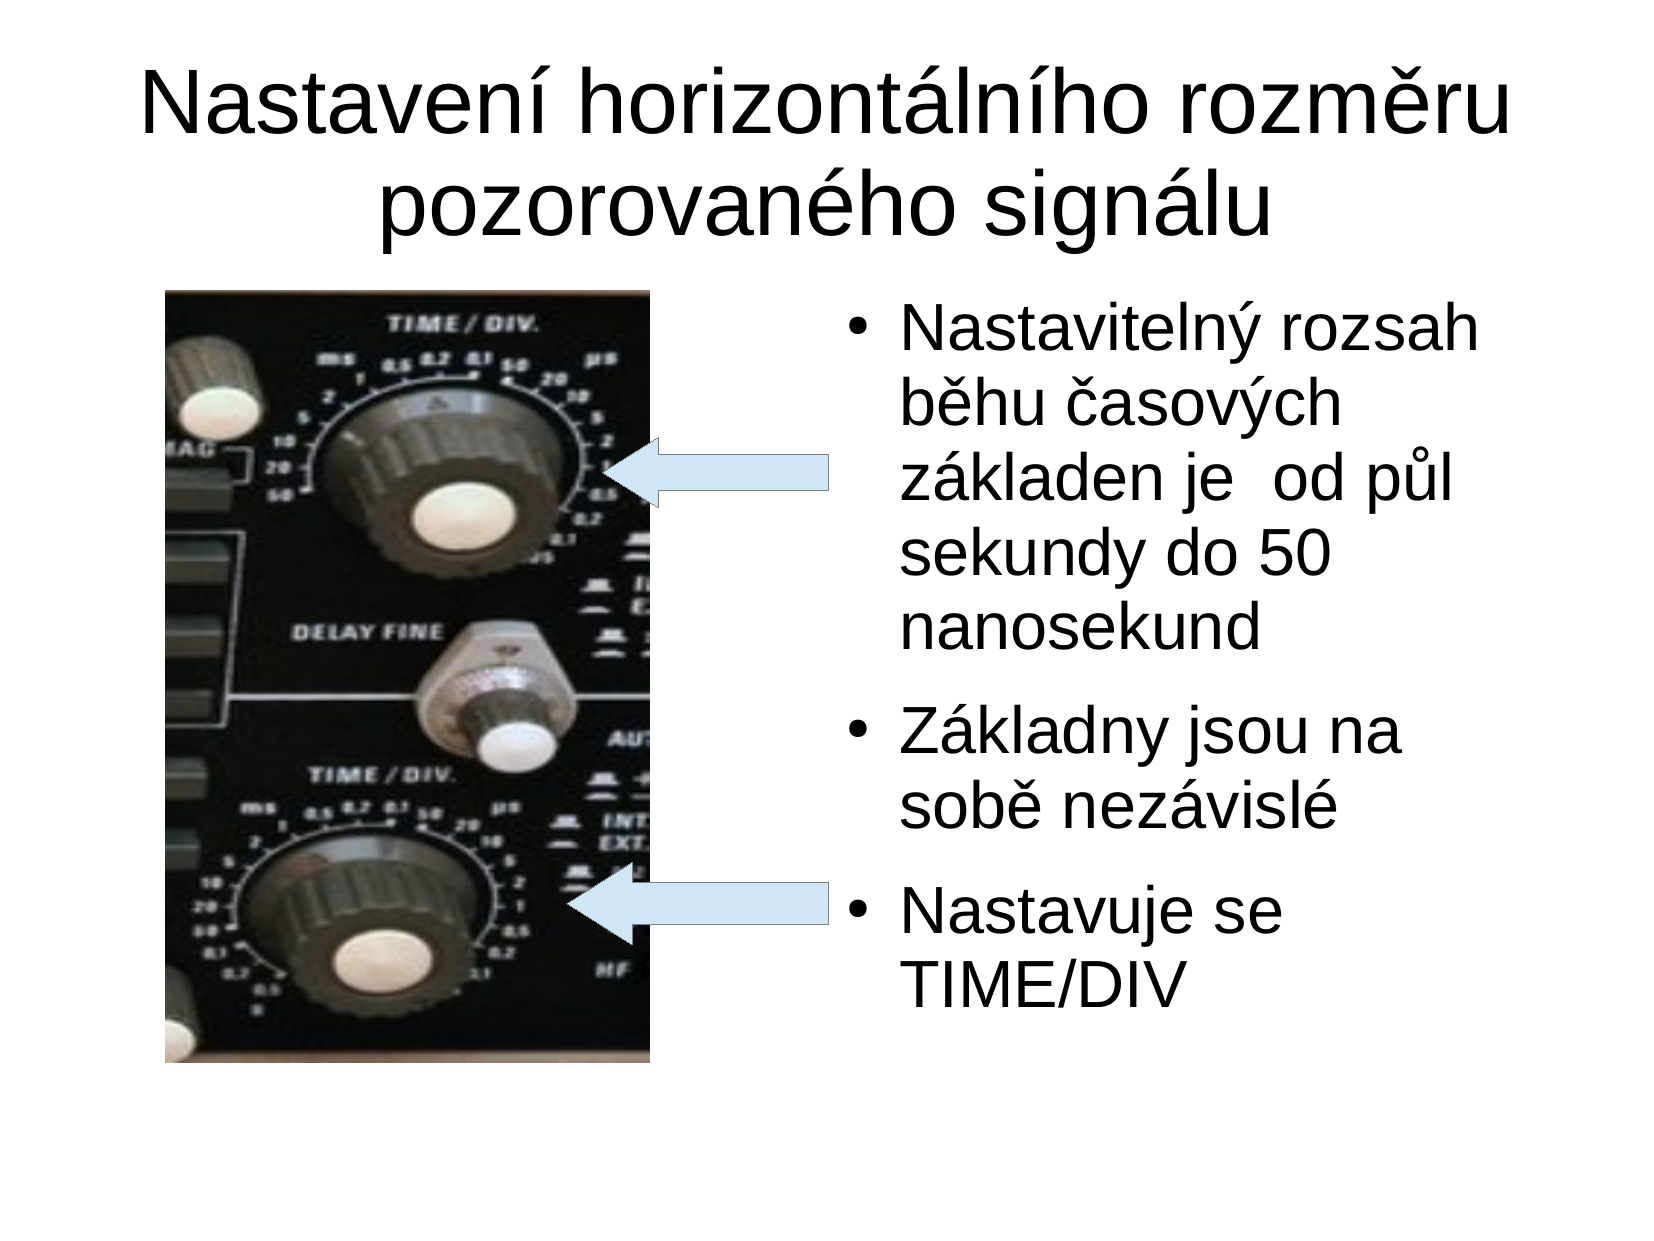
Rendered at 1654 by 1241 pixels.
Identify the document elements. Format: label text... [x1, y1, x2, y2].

picture [165, 1010, 650, 1063]
title Nastavení horizontálního rozměru pozorovaného signálu [82, 49, 1571, 257]
subtitle [82, 290, 1538, 1010]
